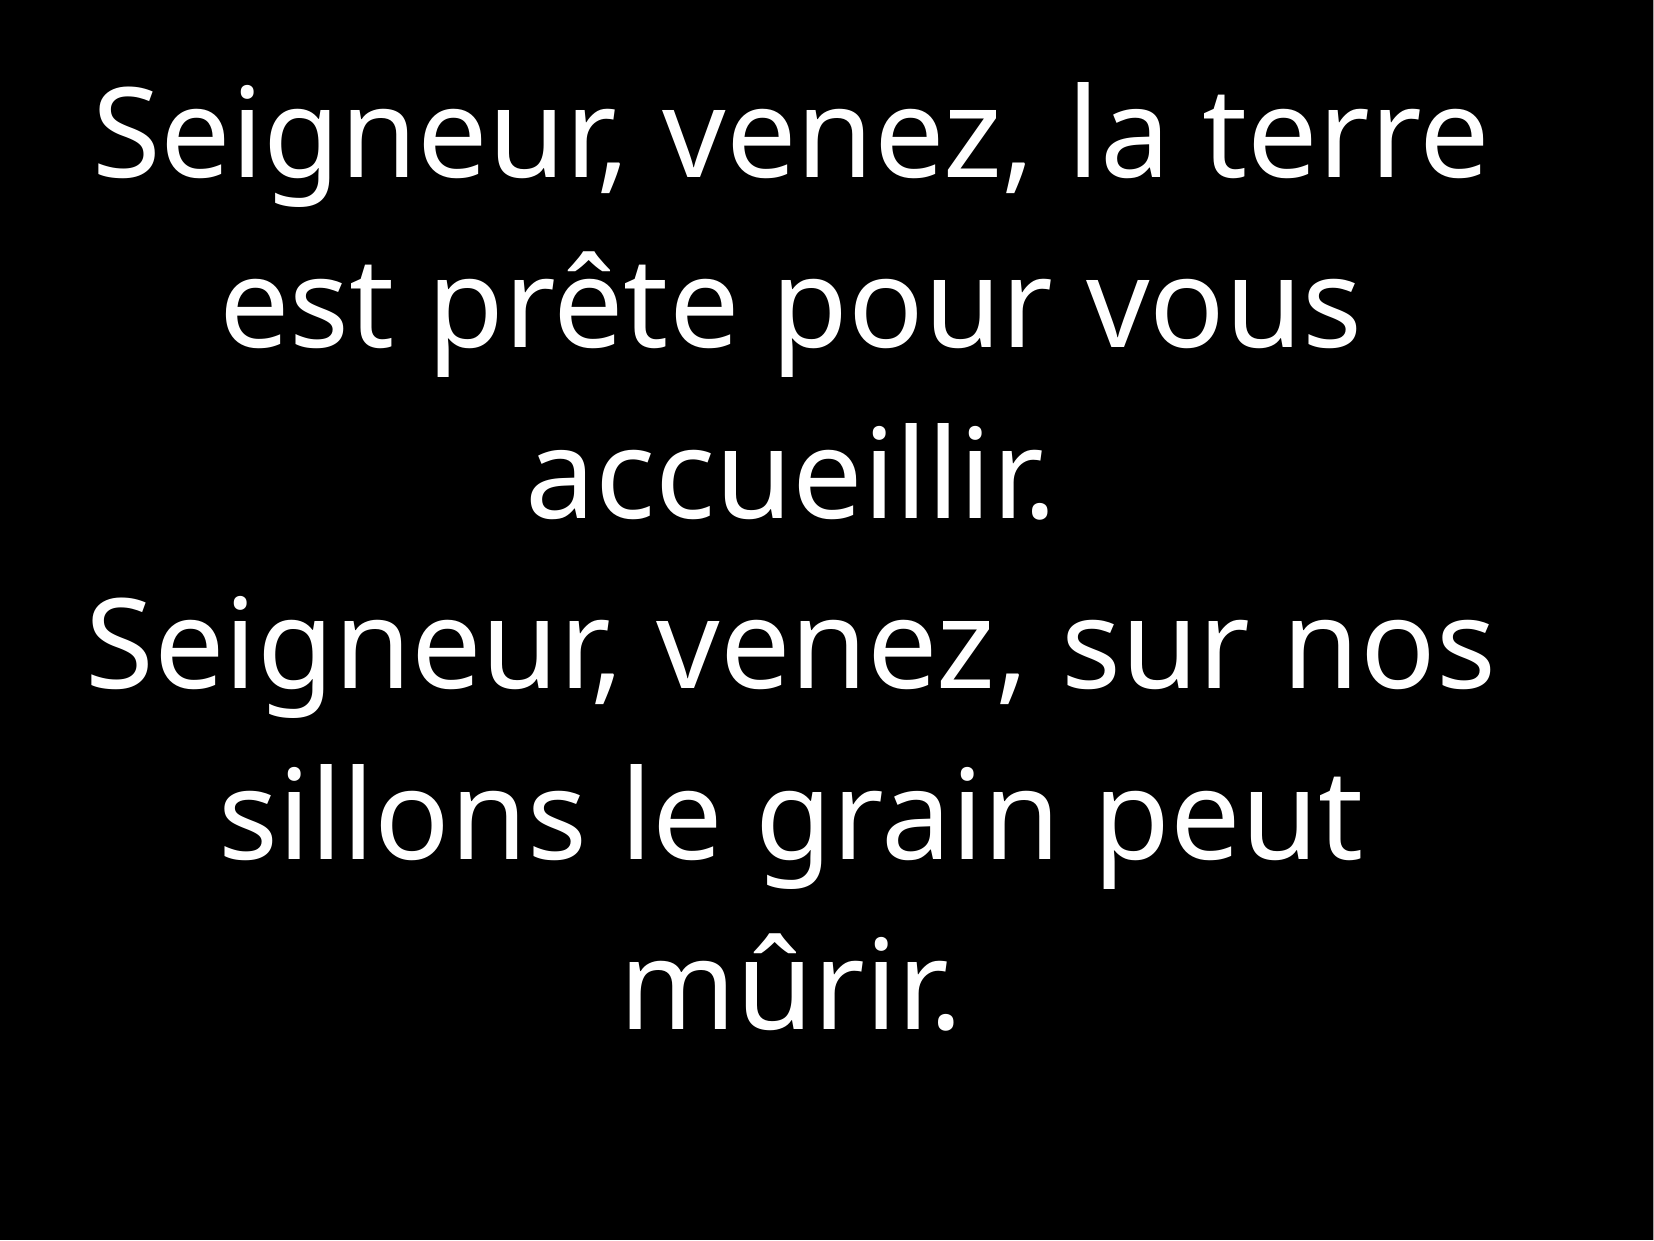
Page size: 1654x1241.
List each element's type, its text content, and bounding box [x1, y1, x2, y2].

subtitle Seigneur, venez, la terre est prête pour vous accueillir. Seigneur, venez, sur nos sillons le grain peut mûrir. [47, 28, 1536, 1241]
